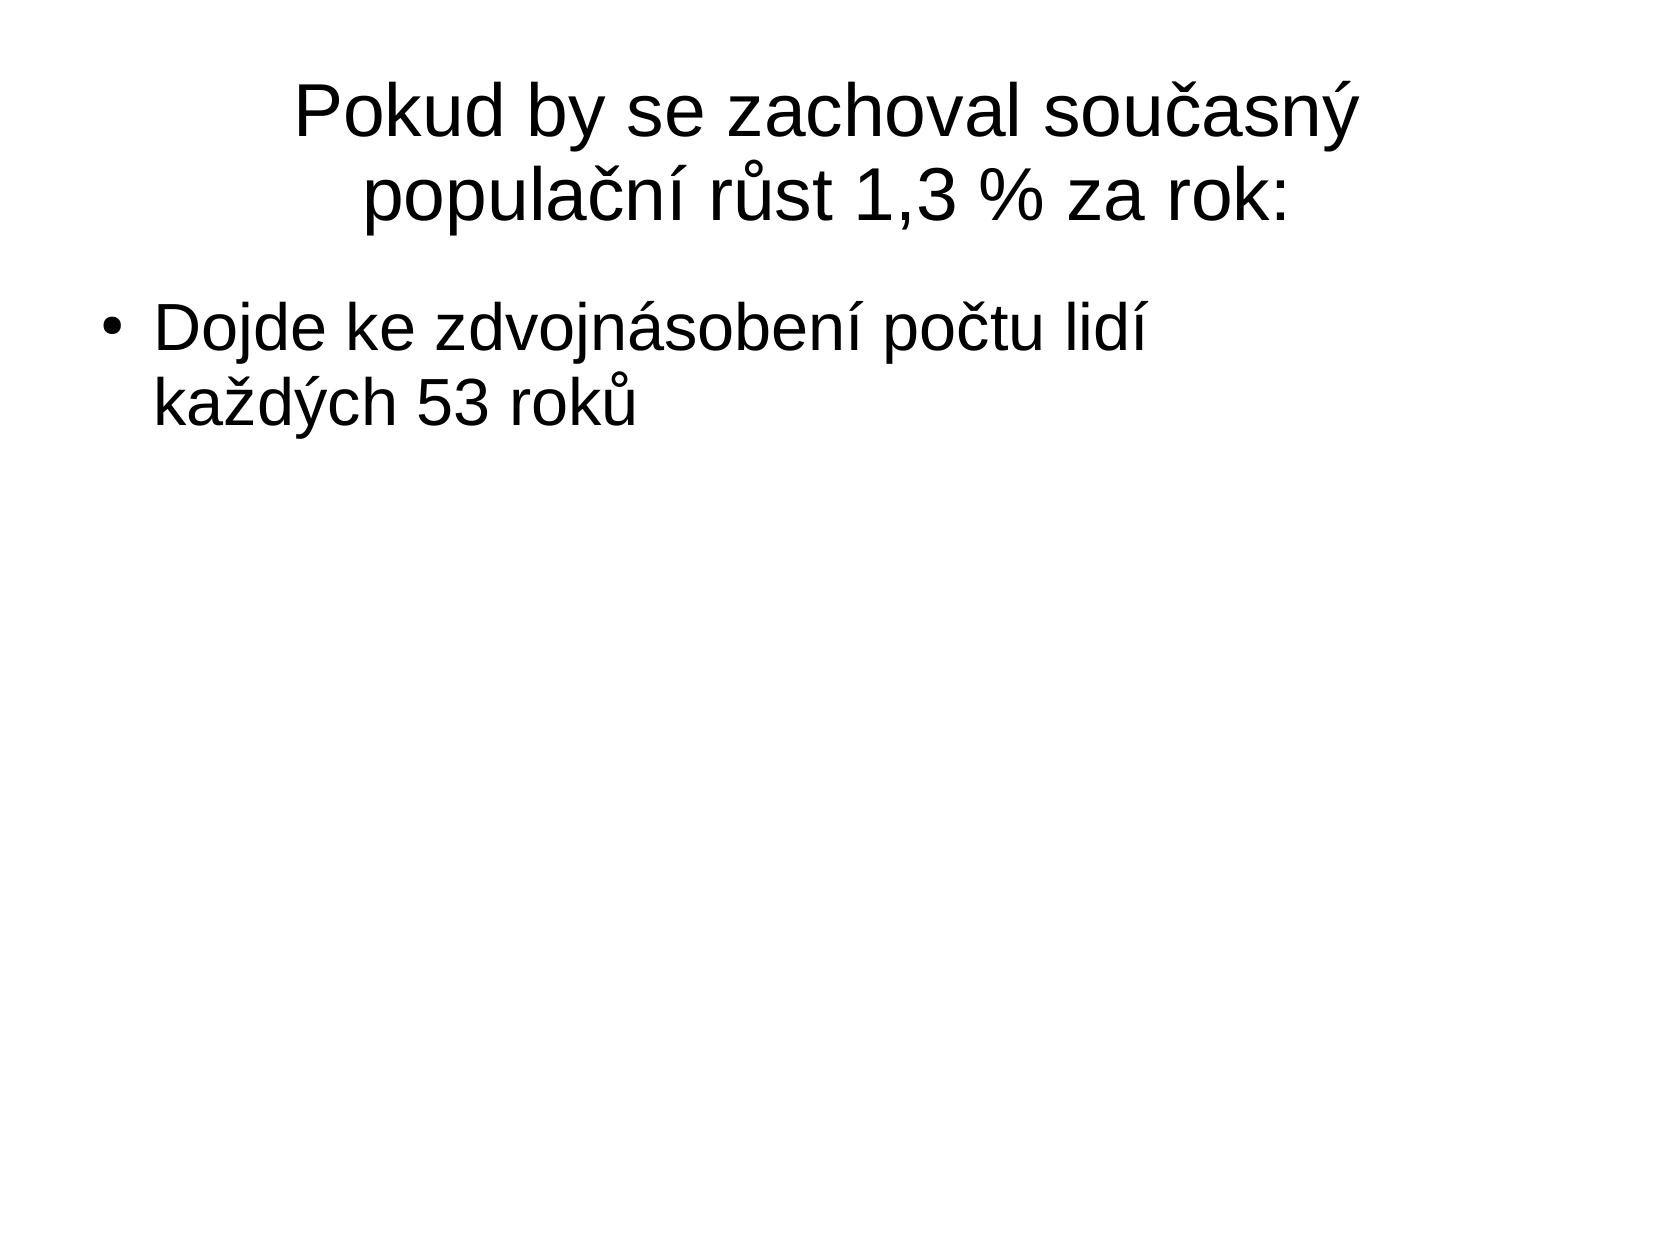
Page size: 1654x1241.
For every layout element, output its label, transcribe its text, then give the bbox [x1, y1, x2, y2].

list Dojde ke zdvojnásobení počtu lidí každých 53 roků [82, 290, 1595, 1094]
title Pokud by se zachoval současný populační růst 1,3 % za rok: [82, 56, 1571, 250]
